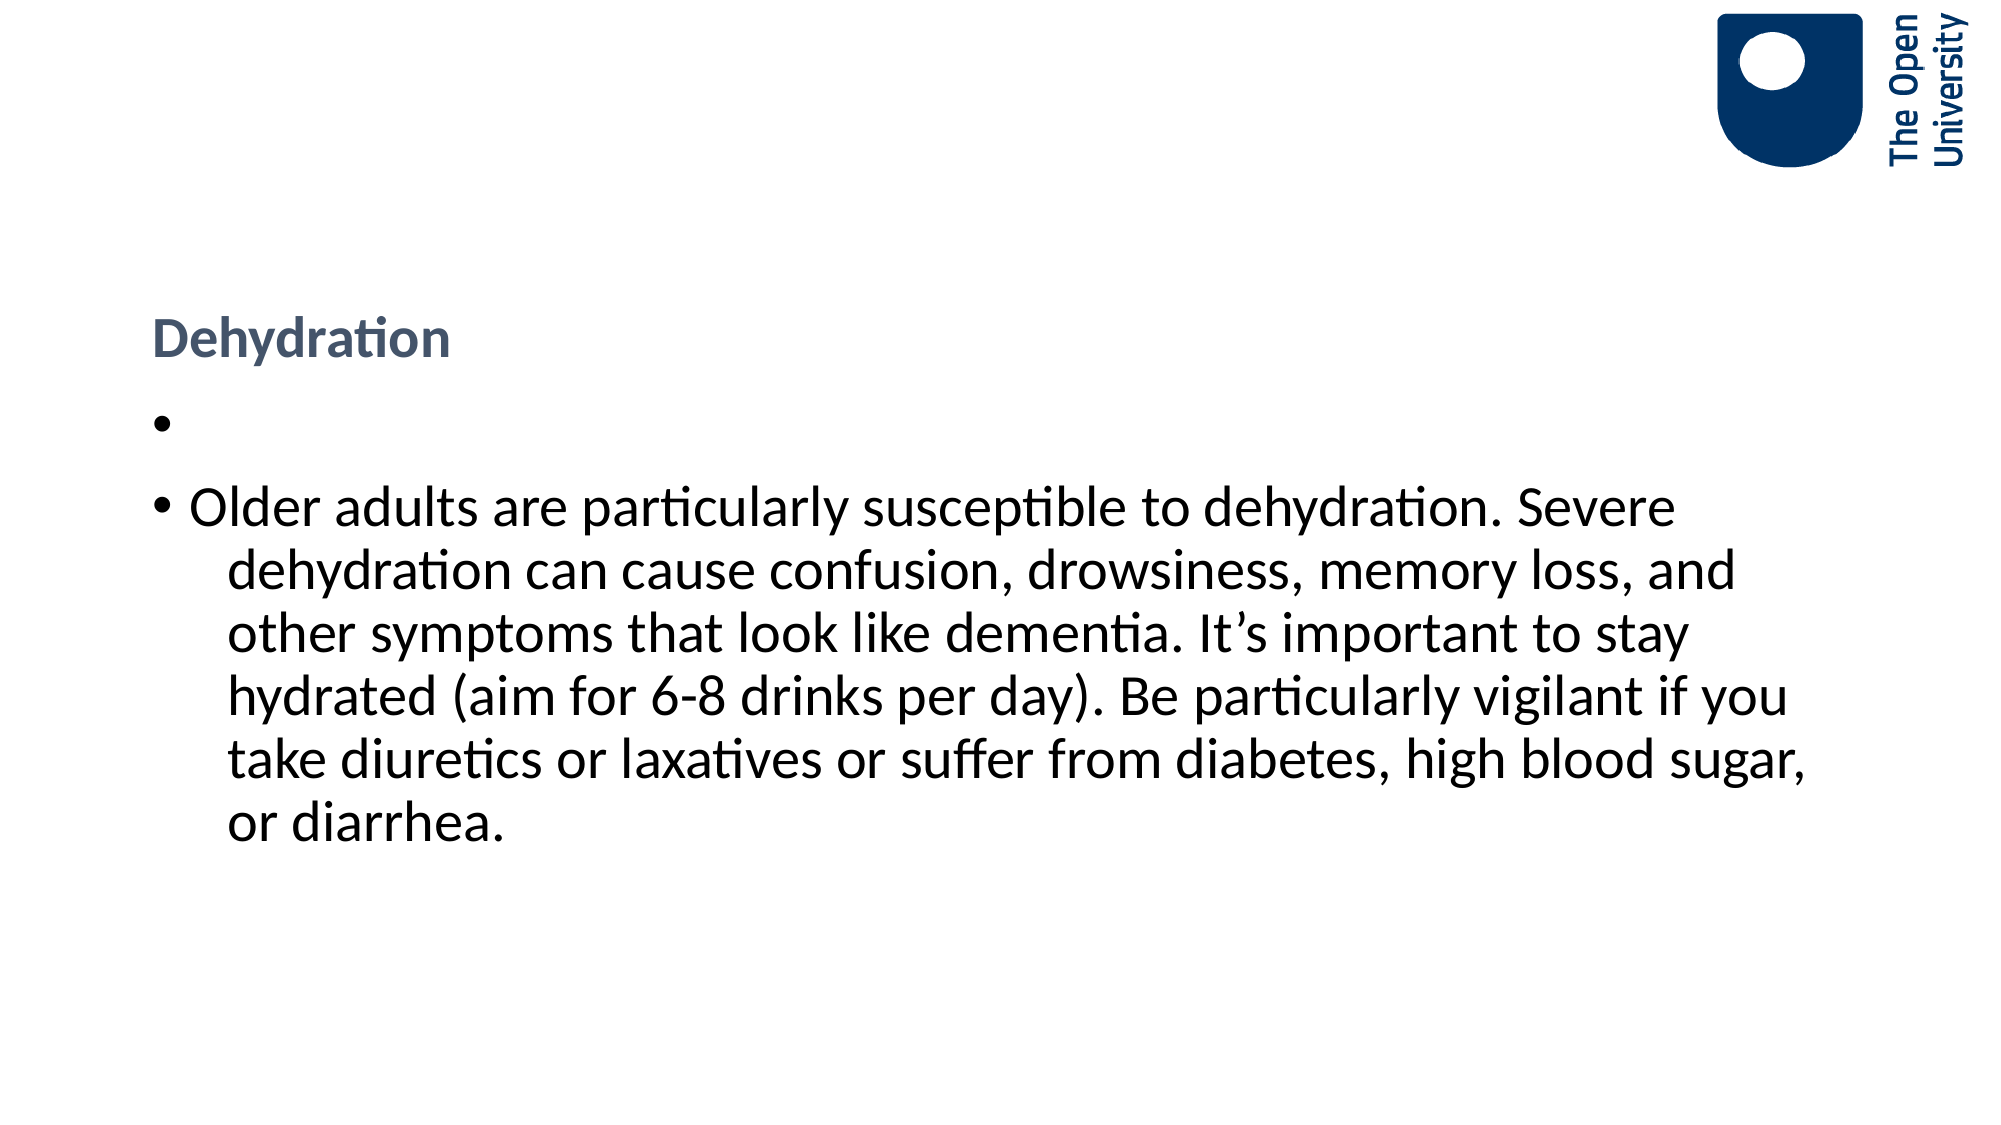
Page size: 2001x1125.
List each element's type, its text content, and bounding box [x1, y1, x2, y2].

picture [1716, 10, 1971, 170]
list Dehydration Older adults are particularly susceptible to dehydration. Severe dehydration can cause confusion, drowsiness, memory loss, and other symptoms that look like dementia. It’s important to stay hydrated (aim for 6-8 drinks per day). Be particularly vigilant if you take diuretics or laxatives or suffer from diabetes, high blood sugar, or diarrhea. [137, 299, 1863, 1014]
